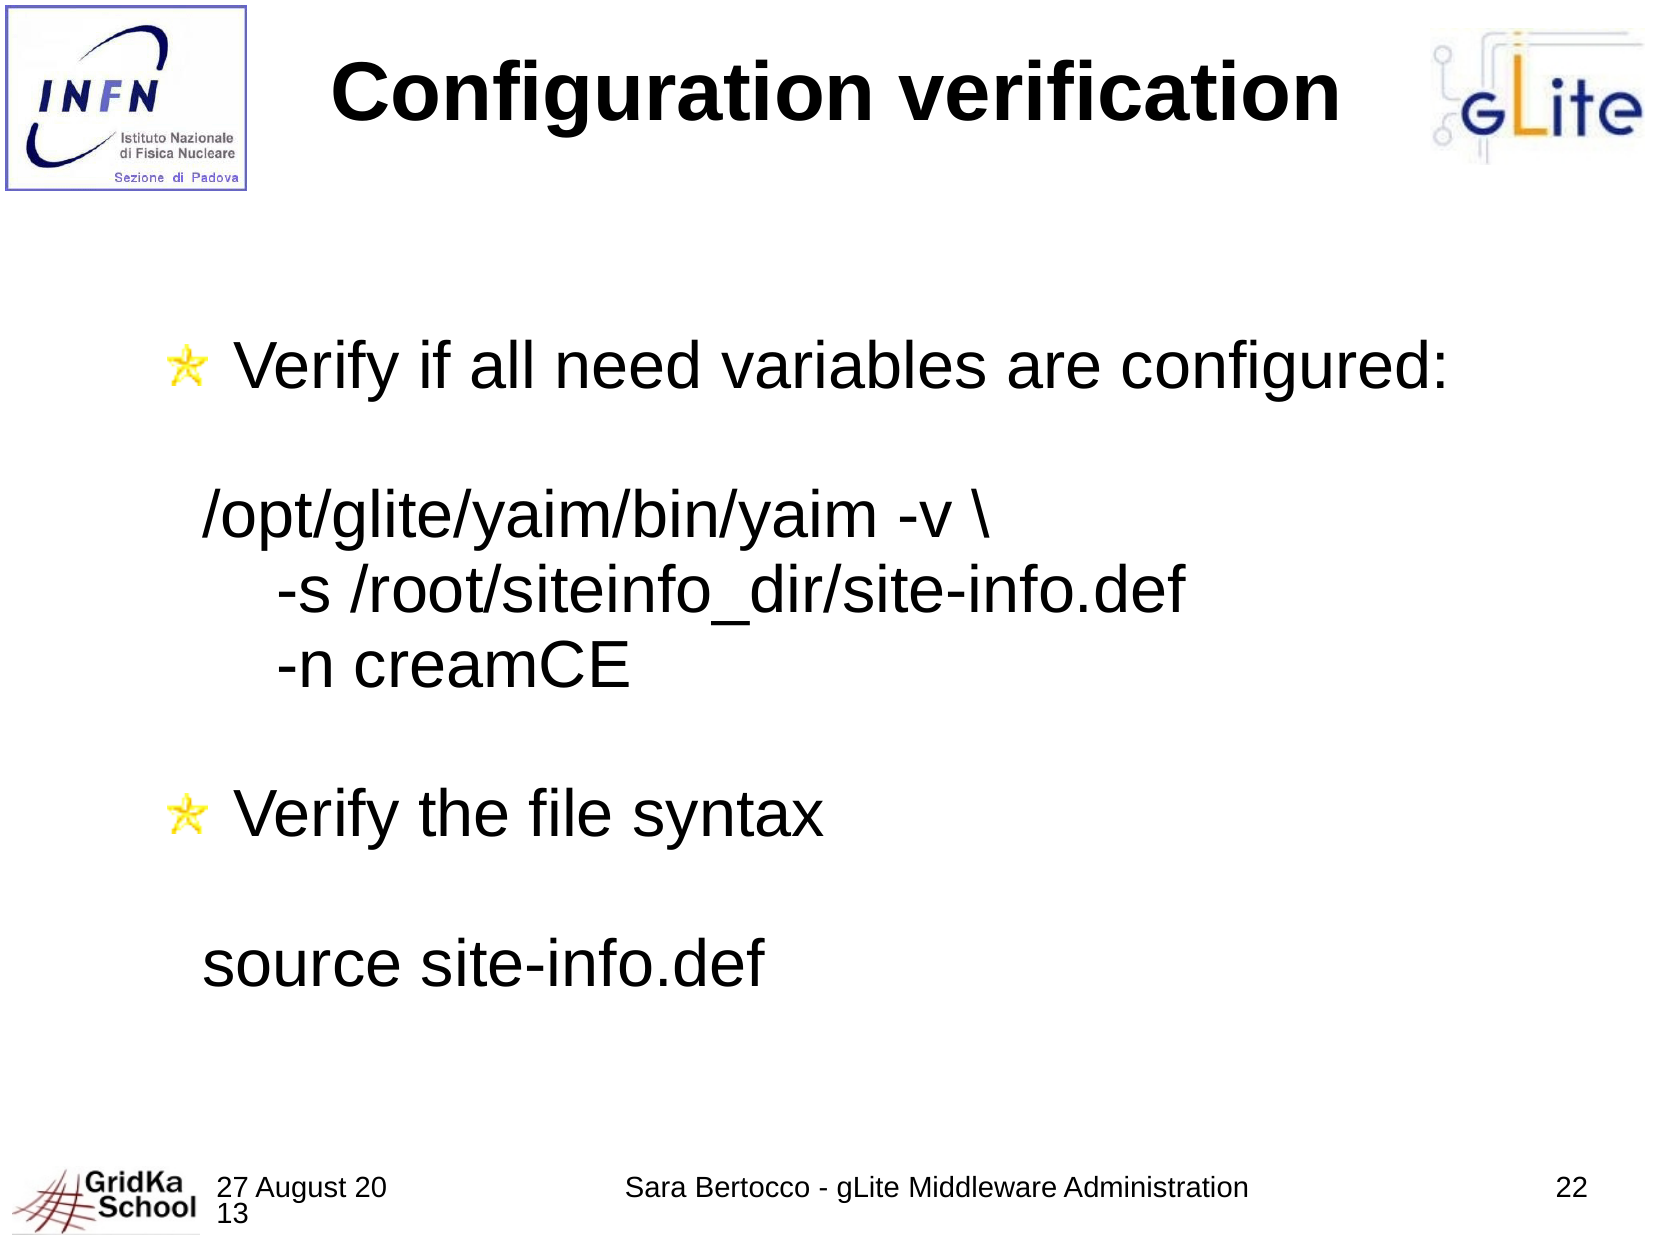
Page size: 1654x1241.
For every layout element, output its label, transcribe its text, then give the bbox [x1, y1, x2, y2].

text_box Verify if all need variables are configured: /opt/glite/yaim/bin/yaim -v \ -s /root/siteinfo_dir/site-info.def -n creamCE Verify the file syntax source site-info.def [152, 320, 1489, 1009]
picture [12, 1166, 200, 1235]
picture [1430, 28, 1645, 165]
title Configuration verification [0, 0, 1645, 183]
picture [5, 5, 247, 191]
